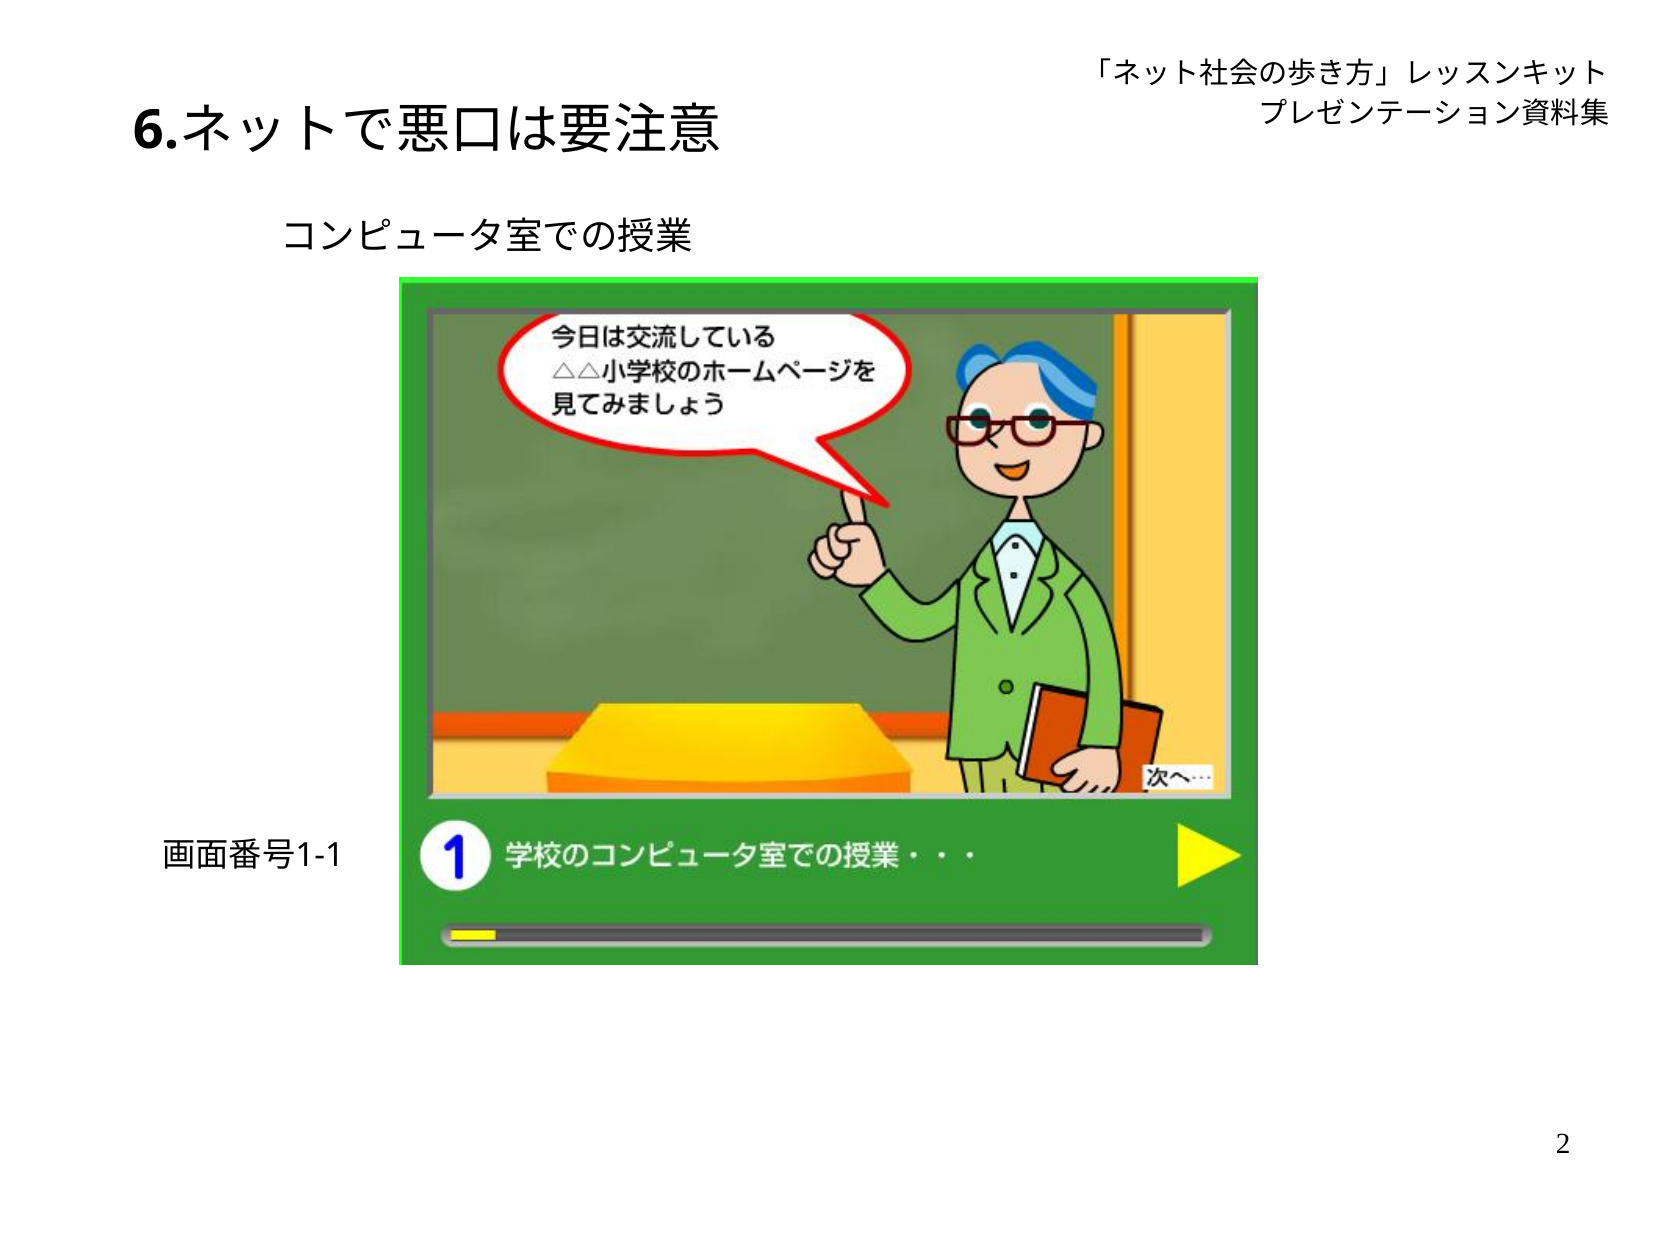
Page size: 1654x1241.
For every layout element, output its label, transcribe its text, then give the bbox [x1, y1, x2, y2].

text_box 画面番号1-1 [147, 826, 384, 882]
text_box 6.ネットで悪口は要注意 [118, 88, 1093, 169]
picture [399, 277, 1258, 965]
text_box コンピュータ室での授業 [265, 206, 886, 267]
text_box 「ネット社会の歩き方」レッスンキット プレゼンテーション資料集 [1062, 44, 1625, 139]
